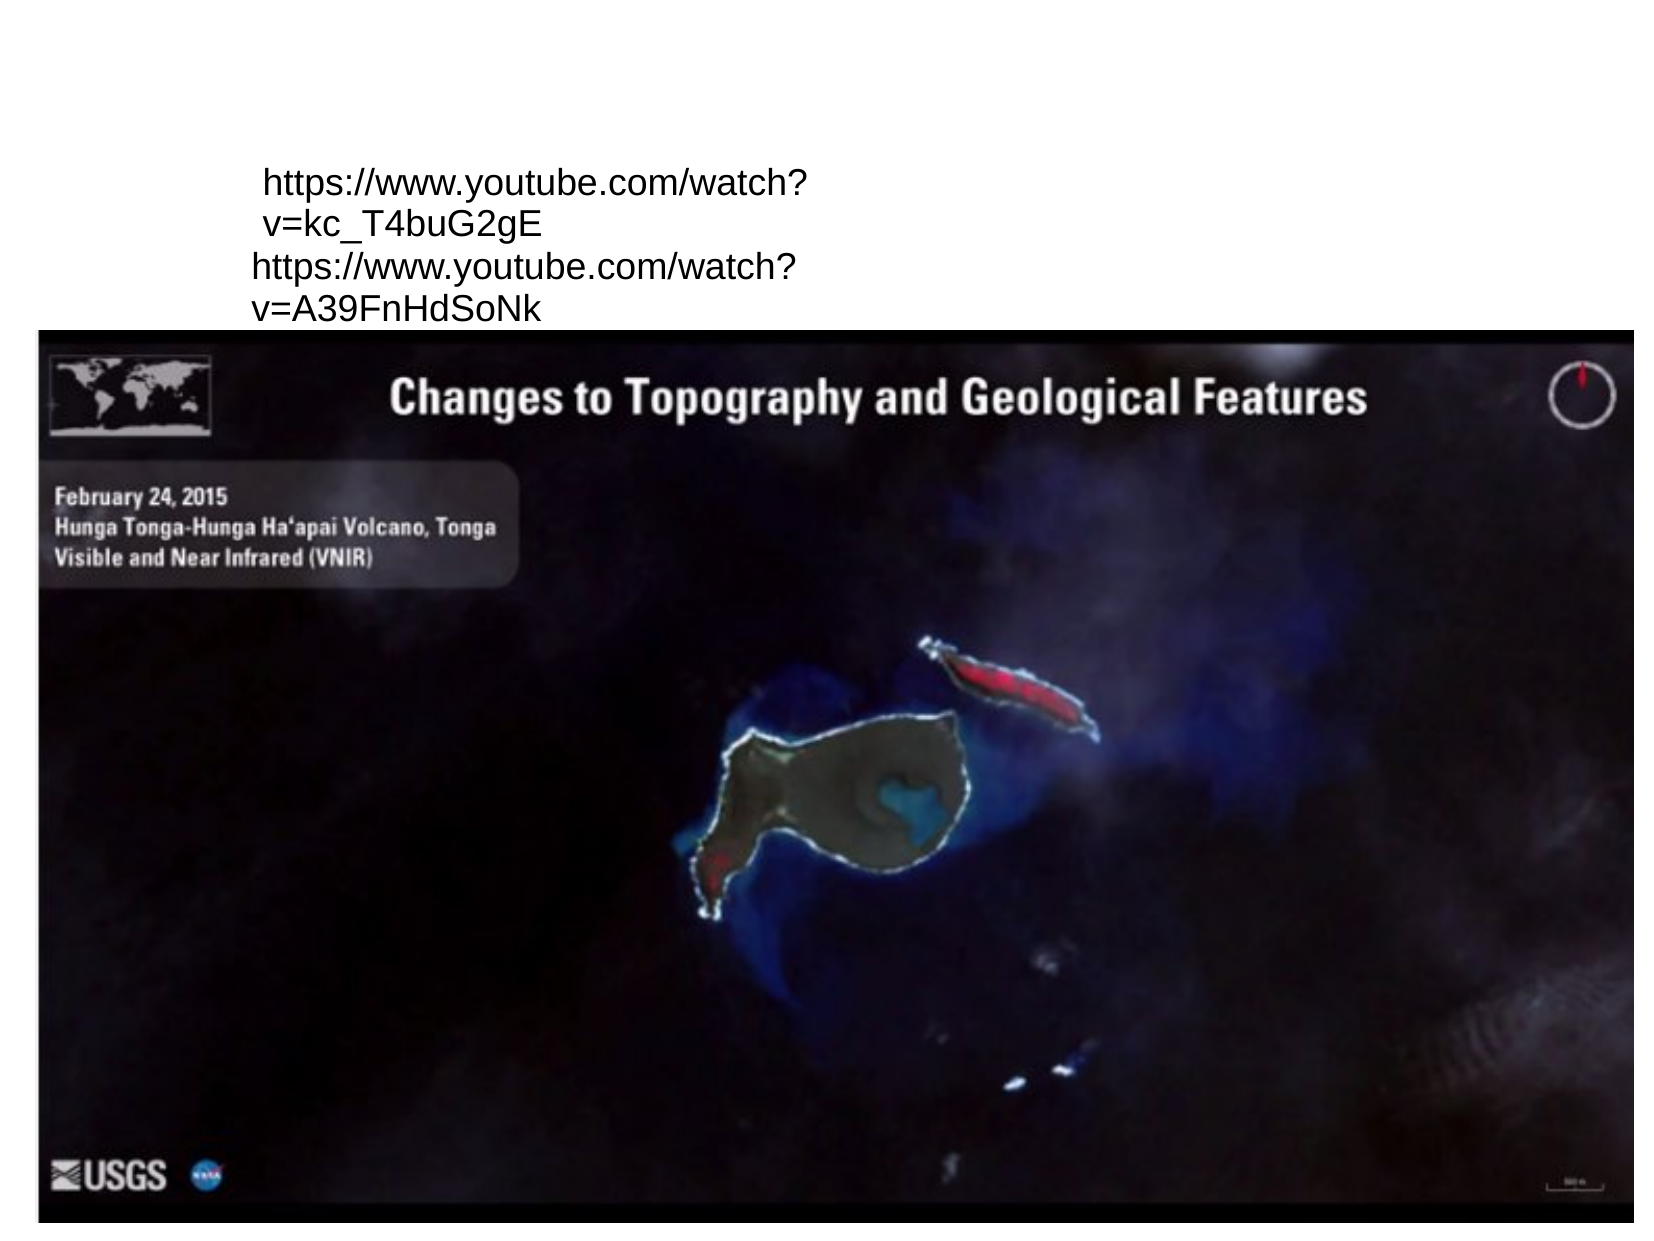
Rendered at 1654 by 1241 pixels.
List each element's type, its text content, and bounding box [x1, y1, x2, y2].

text_box https://www.youtube.com/watch?v=kc_T4buG2gE [248, 153, 1100, 211]
picture [35, 330, 1634, 1223]
text_box https://www.youtube.com/watch?v=A39FnHdSoNk [236, 238, 1099, 296]
